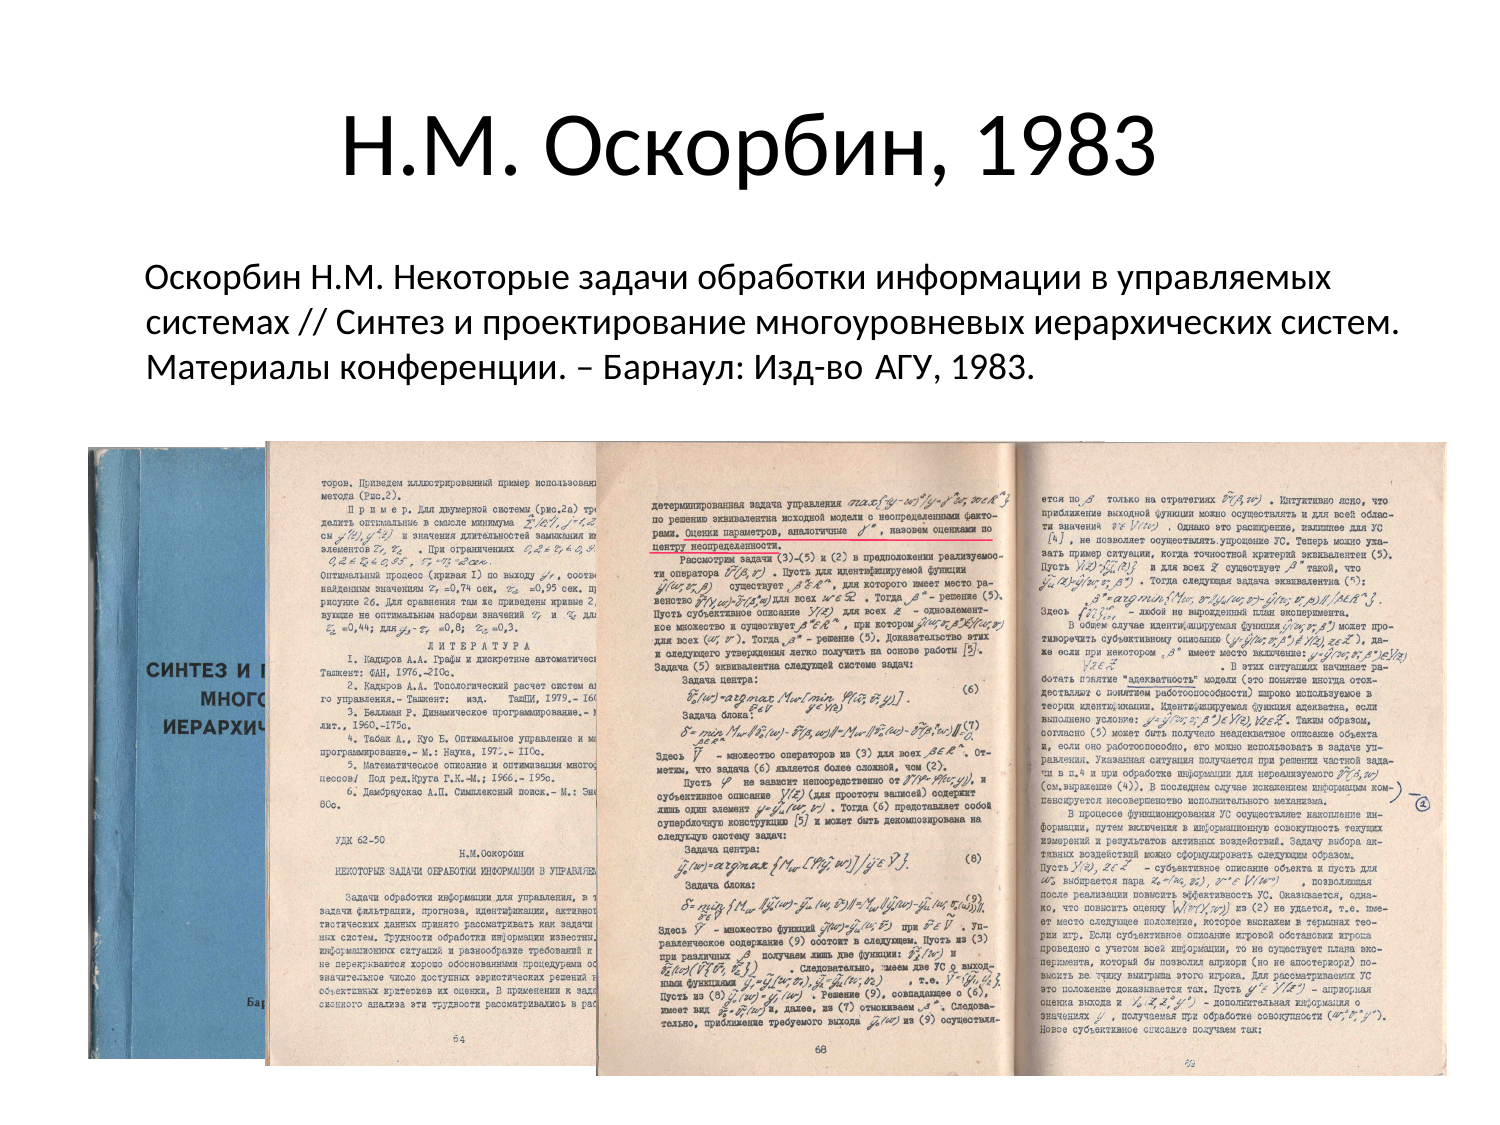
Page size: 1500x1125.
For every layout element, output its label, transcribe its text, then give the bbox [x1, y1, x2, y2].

text_box Н.М. Оскорбин, 1983 [75, 45, 1426, 233]
text_box Оскорбин Н.М. Некоторые задачи обработки информации в управляемых системах // Cинтез и проектирование многоуровневых иерархических систем. Материалы конференции. – Барнаул: Изд-во АГУ, 1983. [75, 244, 1426, 450]
picture [88, 441, 1447, 1076]
